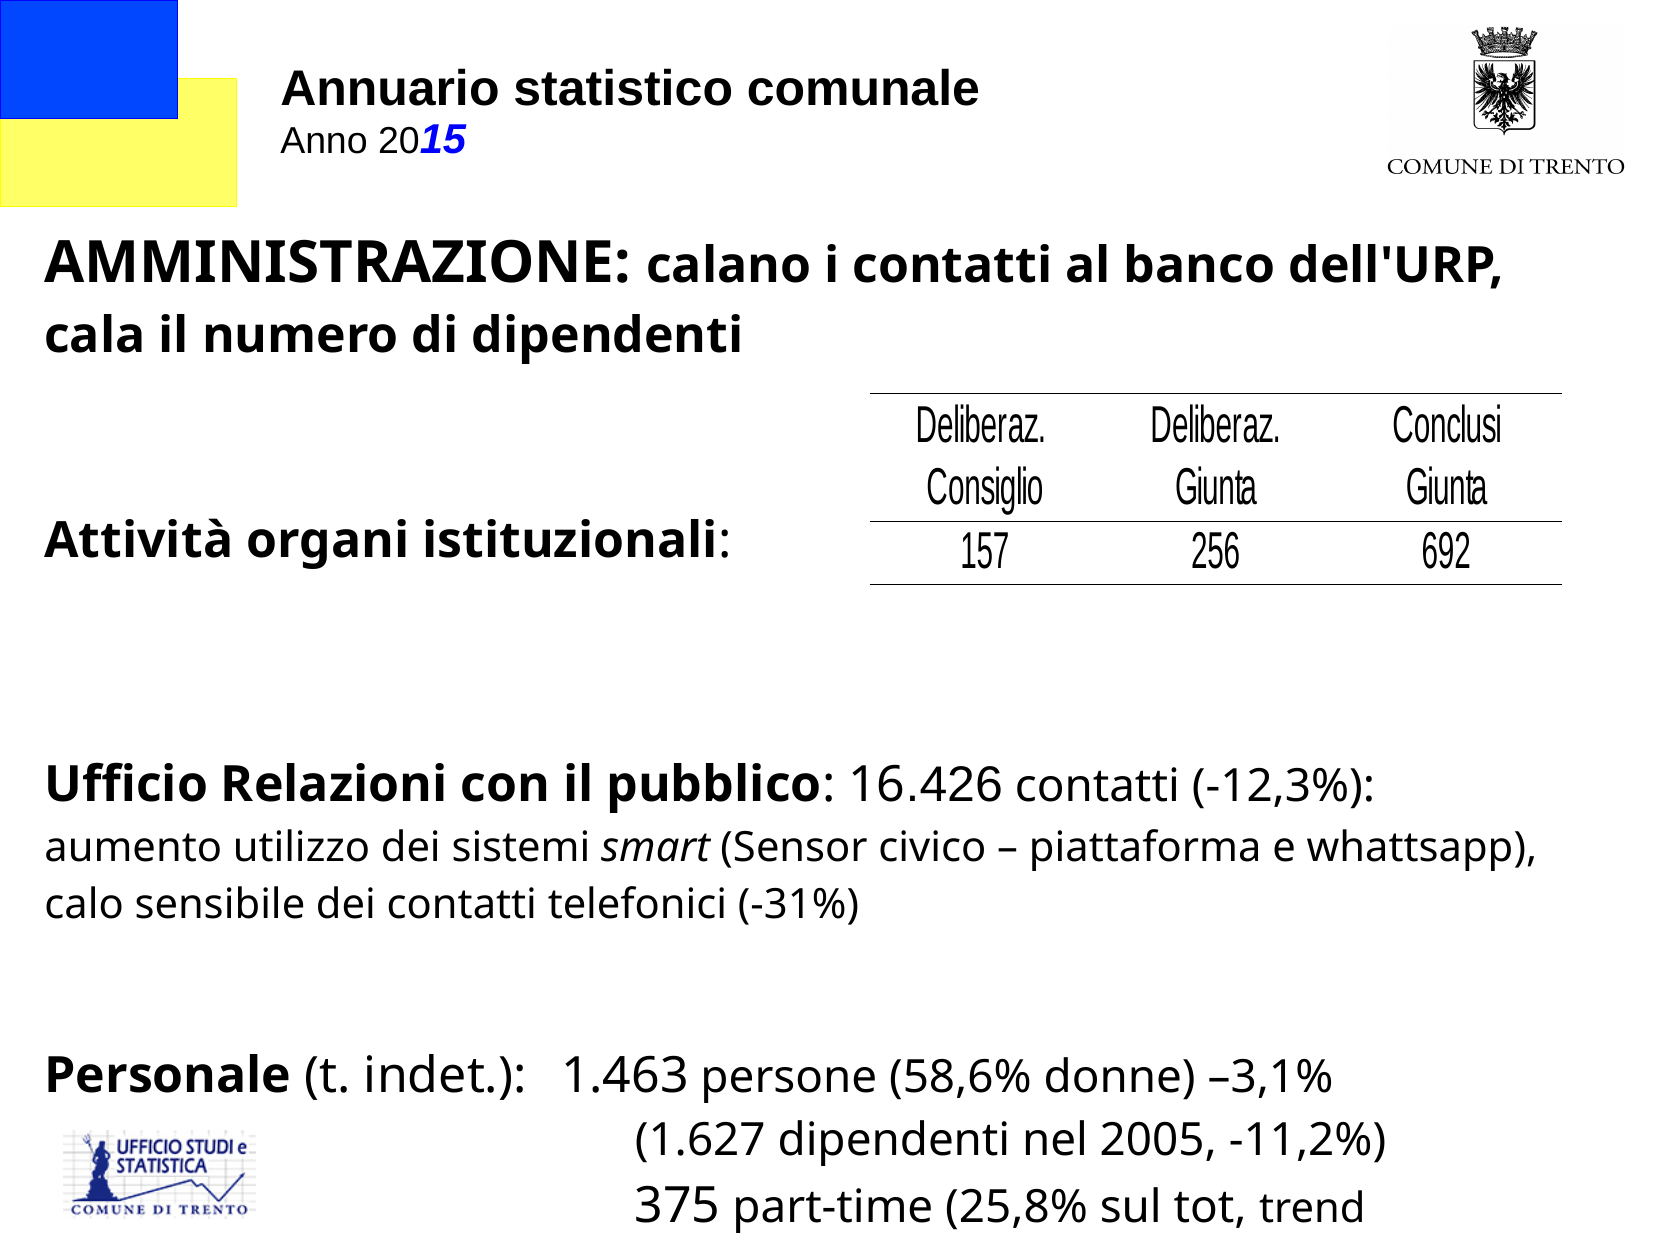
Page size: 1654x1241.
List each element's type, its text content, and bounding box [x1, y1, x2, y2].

text_box [0, 0, 237, 207]
picture [869, 393, 1565, 591]
text_box Annuario statistico comunale Anno 2015 [265, 53, 1241, 178]
text_box AMMINISTRAZIONE: calano i contatti al banco dell'URP, cala il numero di dipendenti Attività organi istituzionali: Ufficio Relazioni con il pubblico: 16.426 contatti (-12,3%): aumento utilizzo dei sistemi smart (Sensor civico – piattaforma e whattsapp), calo sensibile dei contatti telefonici (-31%) Personale (t. indet.): 1.463 persone (58,6% donne) –3,1% (1.627 dipendenti nel 2005, -11,2%) 375 part-time (25,8% sul tot, trend crescente nel tempo, nel 2005 era il 18,1%) Età media 48,8 (nel 2005 43,5) [29, 212, 1625, 1235]
